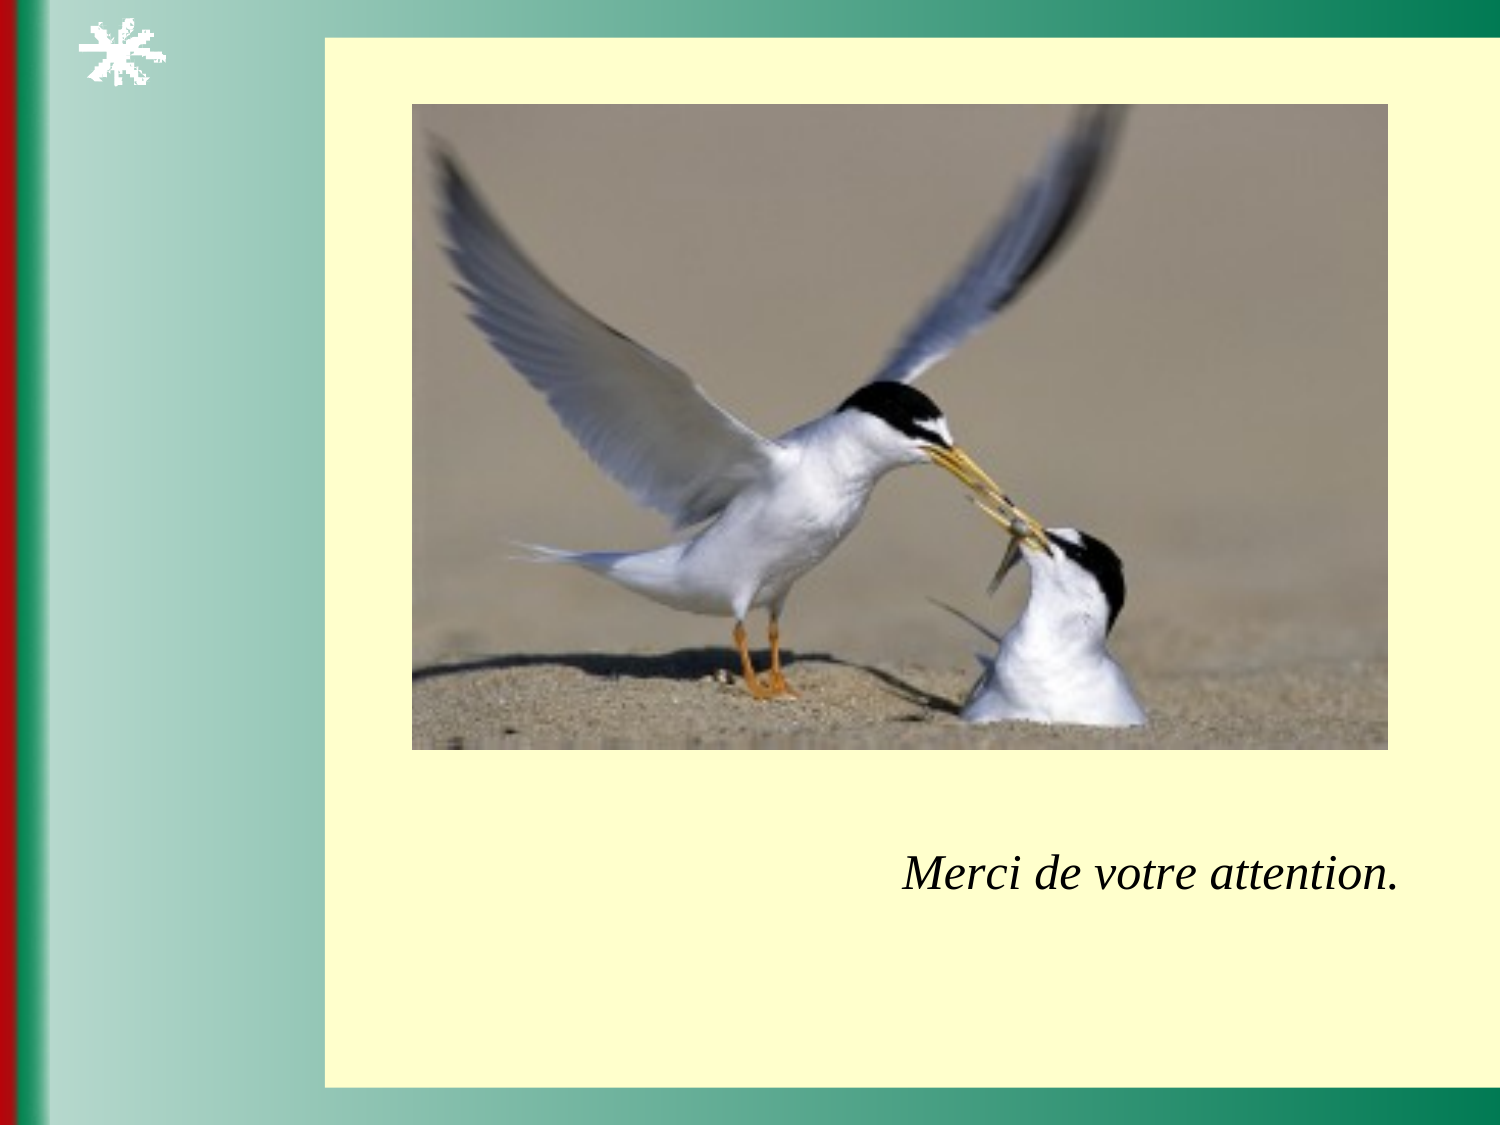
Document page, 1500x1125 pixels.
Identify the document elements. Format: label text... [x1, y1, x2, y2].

picture [412, 104, 1388, 751]
text_box Merci de votre attention. [887, 837, 1438, 909]
